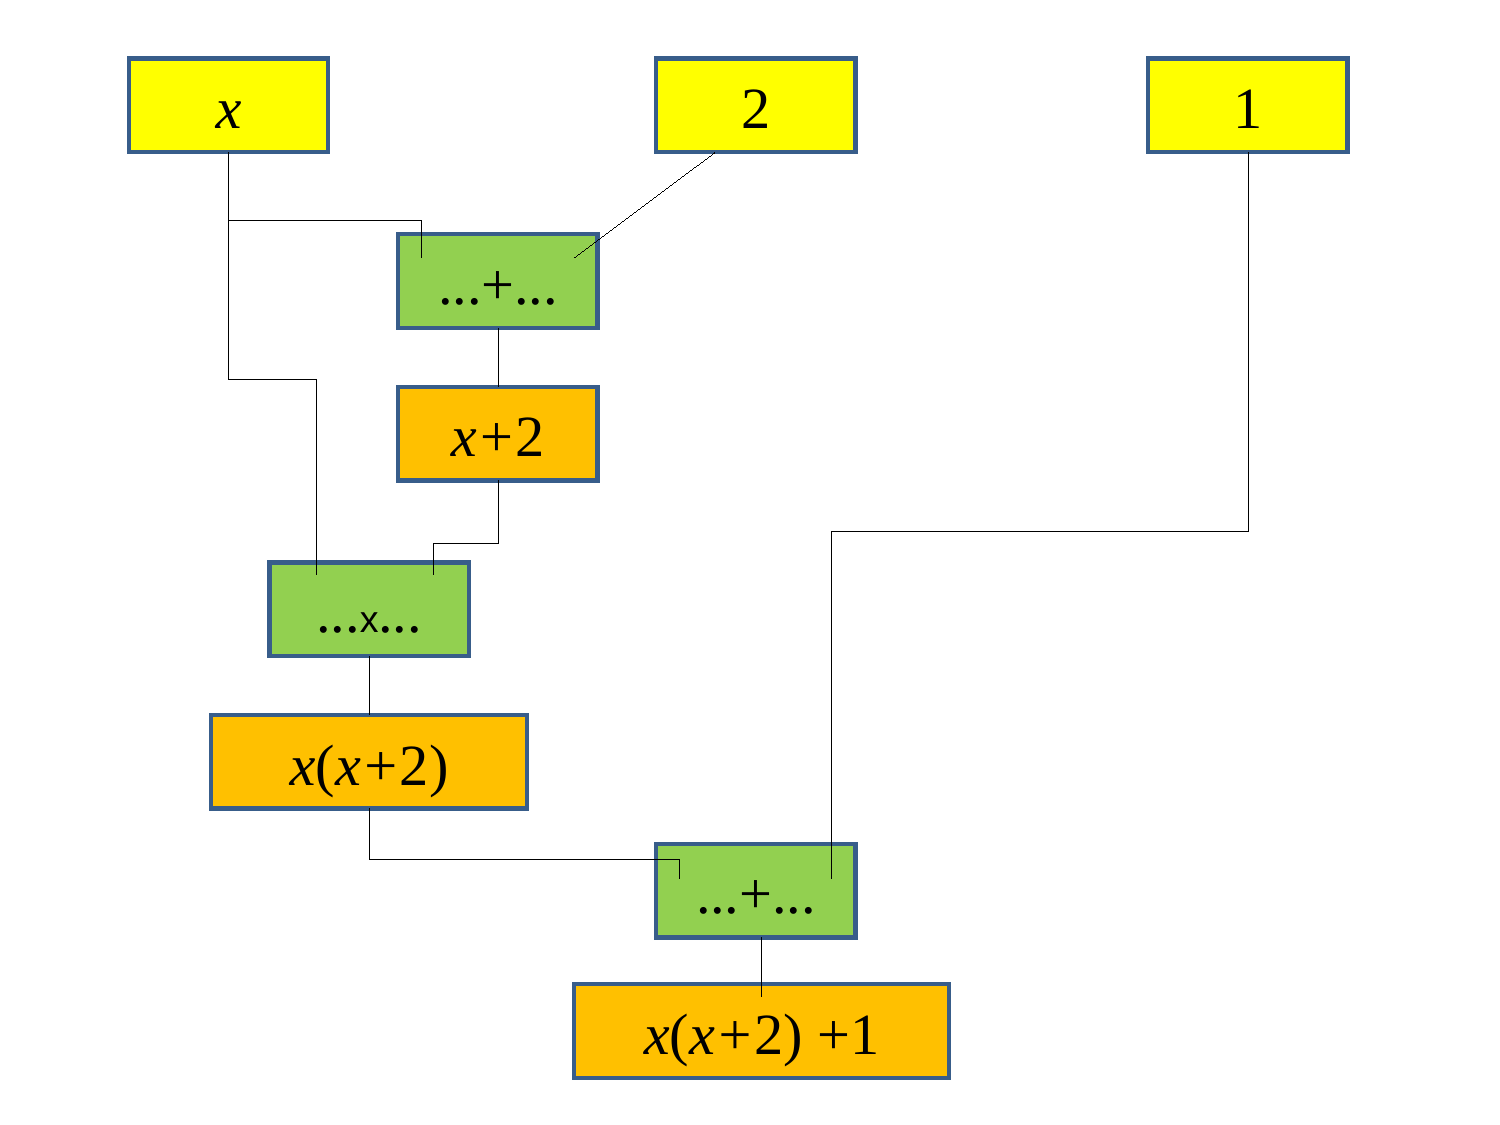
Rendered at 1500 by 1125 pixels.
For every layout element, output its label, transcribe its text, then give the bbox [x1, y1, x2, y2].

text_box ...+... [398, 234, 598, 329]
text_box ...x... [269, 562, 469, 657]
text_box 1 [1148, 58, 1348, 153]
text_box 2 [656, 58, 856, 153]
text_box x(x+2) +1 [574, 984, 950, 1079]
text_box ...+... [656, 843, 856, 938]
text_box x [128, 58, 329, 153]
text_box x(x+2) [210, 714, 528, 809]
text_box x+2 [398, 386, 598, 481]
